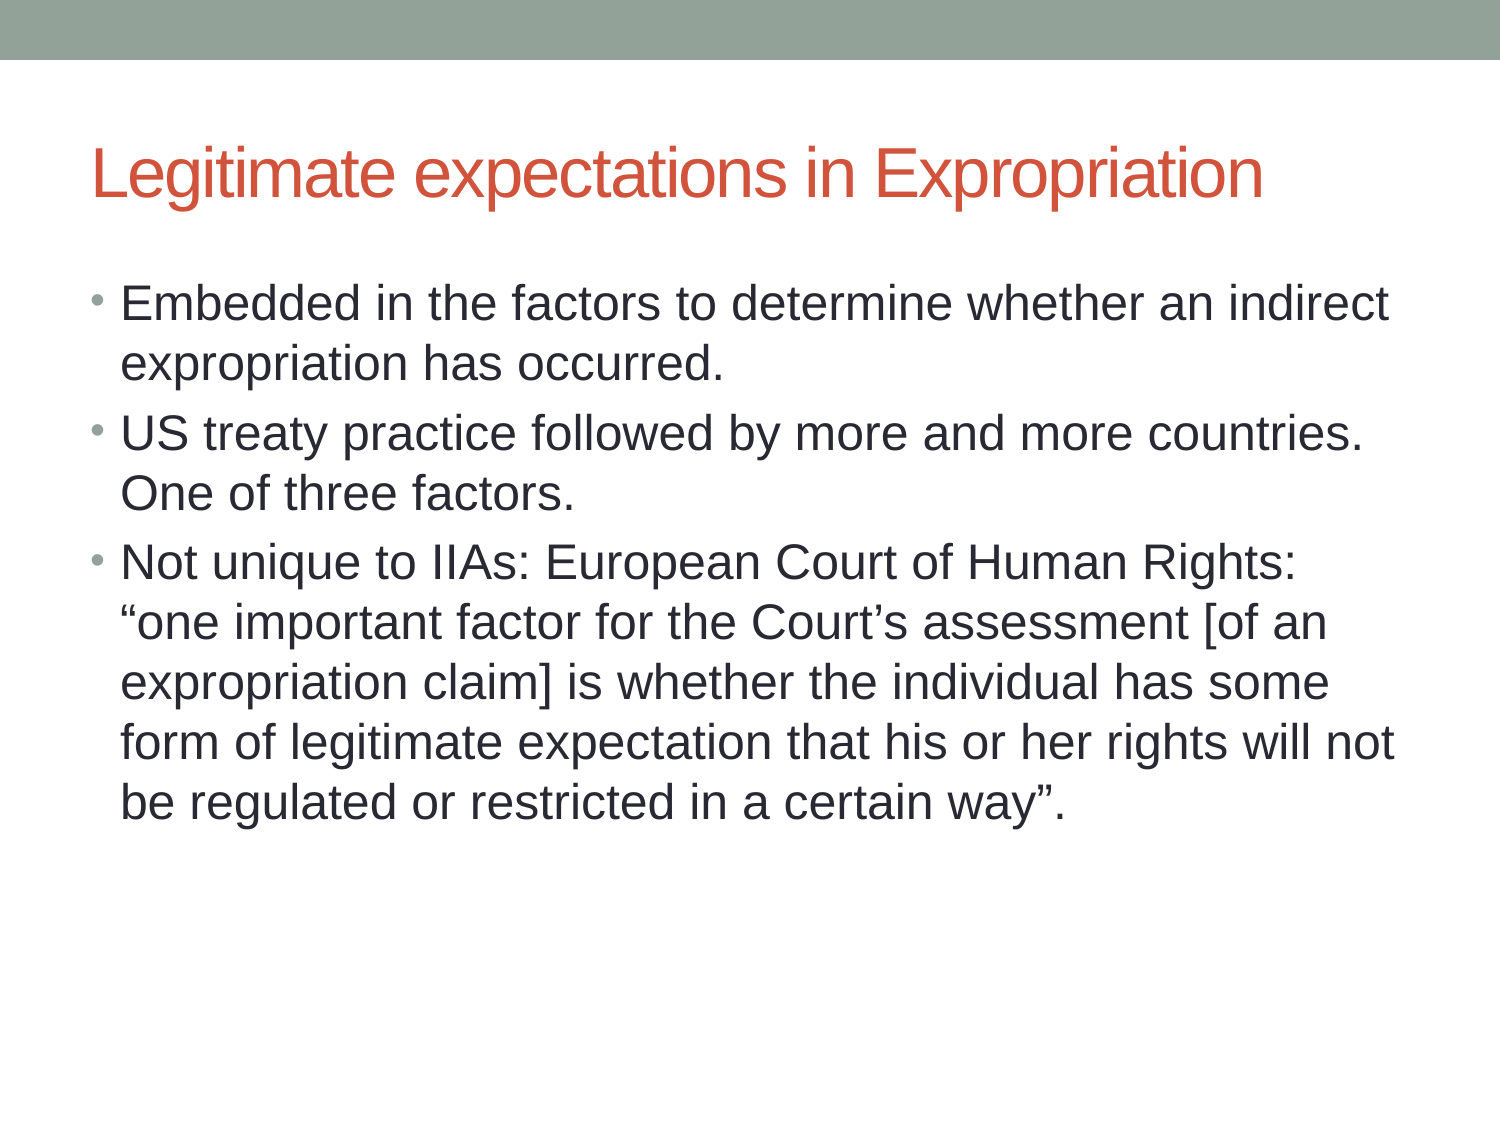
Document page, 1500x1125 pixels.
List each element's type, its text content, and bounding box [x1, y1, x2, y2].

list Embedded in the factors to determine whether an indirect expropriation has occurred. US treaty practice followed by more and more countries. One of three factors. Not unique to IIAs: European Court of Human Rights: “one important factor for the Court’s assessment [of an expropriation claim] is whether the individual has some form of legitimate expectation that his or her rights will not be regulated or restricted in a certain way”. [75, 262, 1425, 1063]
title Legitimate expectations in Expropriation [75, 87, 1425, 250]
